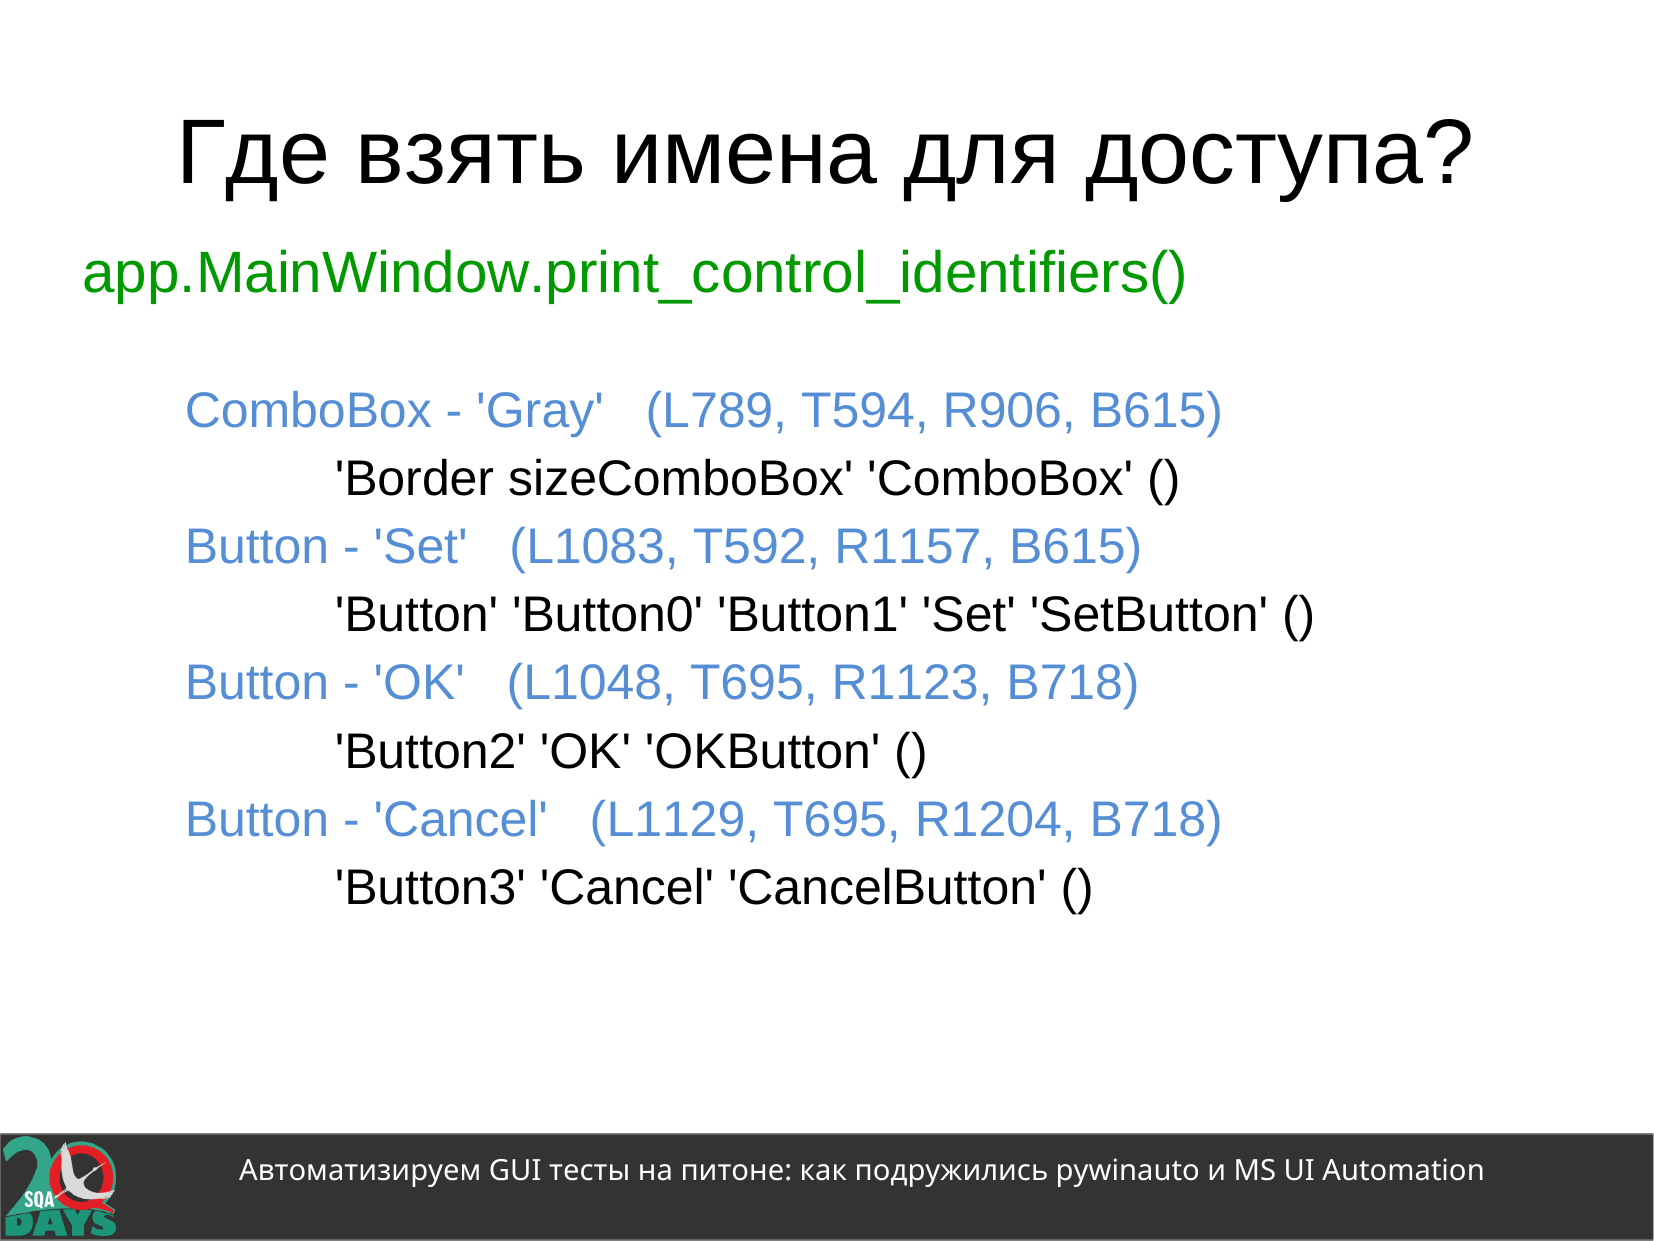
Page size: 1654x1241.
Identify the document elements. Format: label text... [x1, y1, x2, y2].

list ComboBox - 'Gray' (L789, T594, R906, B615) 'Border sizeComboBox' 'ComboBox' () Button - 'Set' (L1083, T592, R1157, B615) 'Button' 'Button0' 'Button1' 'Set' 'SetButton' () Button - 'OK' (L1048, T695, R1123, B718) 'Button2' 'OK' 'OKButton' () Button - 'Cancel' (L1129, T695, R1204, B718) 'Button3' 'Cancel' 'CancelButton' () [169, 375, 1531, 1066]
text_box Автоматизируем GUI тесты на питоне: как подружились pywinauto и MS UI Automation [224, 1145, 1607, 1229]
title Где взять имена для доступа? [82, 49, 1571, 240]
picture [3, 1136, 116, 1236]
subtitle app.MainWindow.print_control_identifiers() [82, 240, 1571, 1059]
text_box [0, 1133, 1654, 1241]
